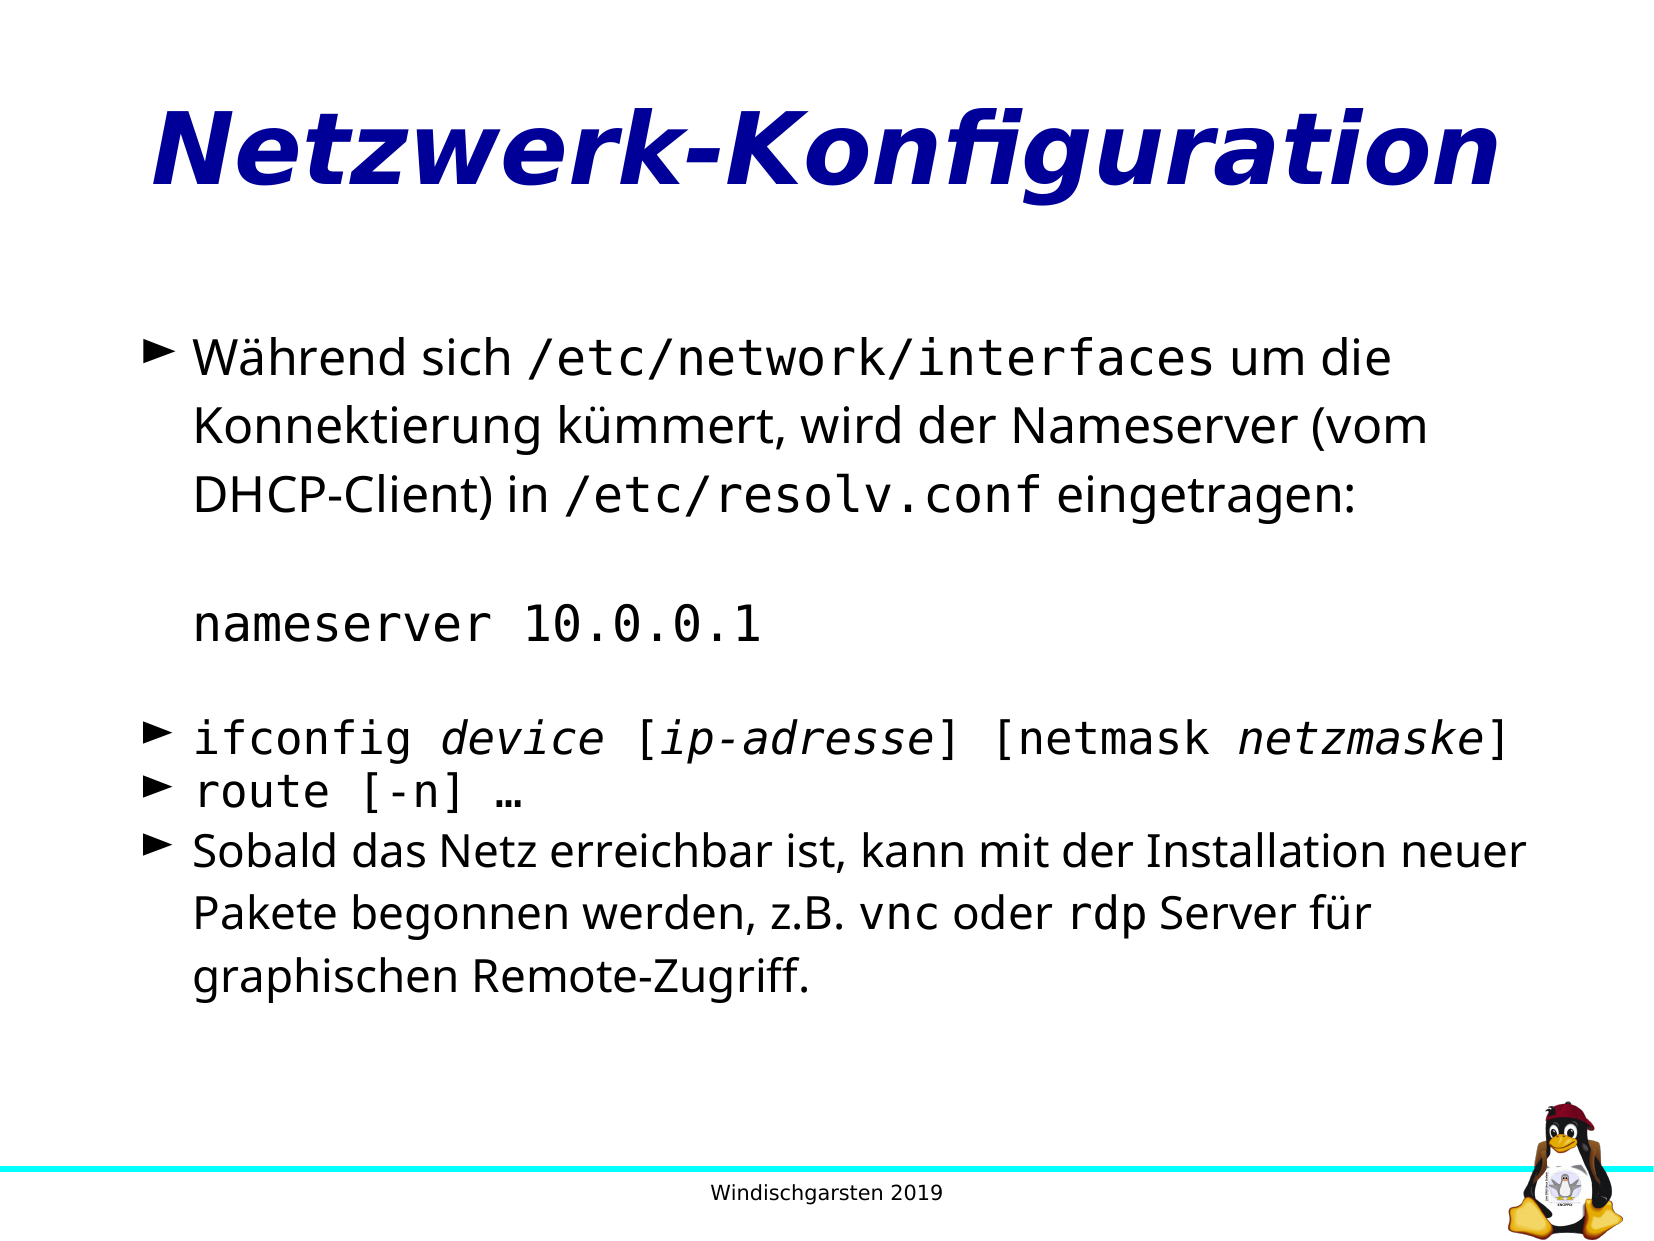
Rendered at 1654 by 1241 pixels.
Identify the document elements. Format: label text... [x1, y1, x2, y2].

picture [1505, 1100, 1625, 1241]
list Während sich /etc/network/interfaces um die Konnektierung kümmert, wird der Nameserver (vom DHCP-Client) in /etc/resolv.conf eingetragen: nameserver 10.0.0.1 ifconfig device [ip-adresse] [netmask netzmaske] route [-n] … Sobald das Netz erreichbar ist, kann mit der Installation neuer Pakete begonnen werden, z.B. vnc oder rdp Server für graphischen Remote-Zugriff. [121, 322, 1561, 1132]
title Netzwerk-Konfiguration [121, 46, 1534, 254]
